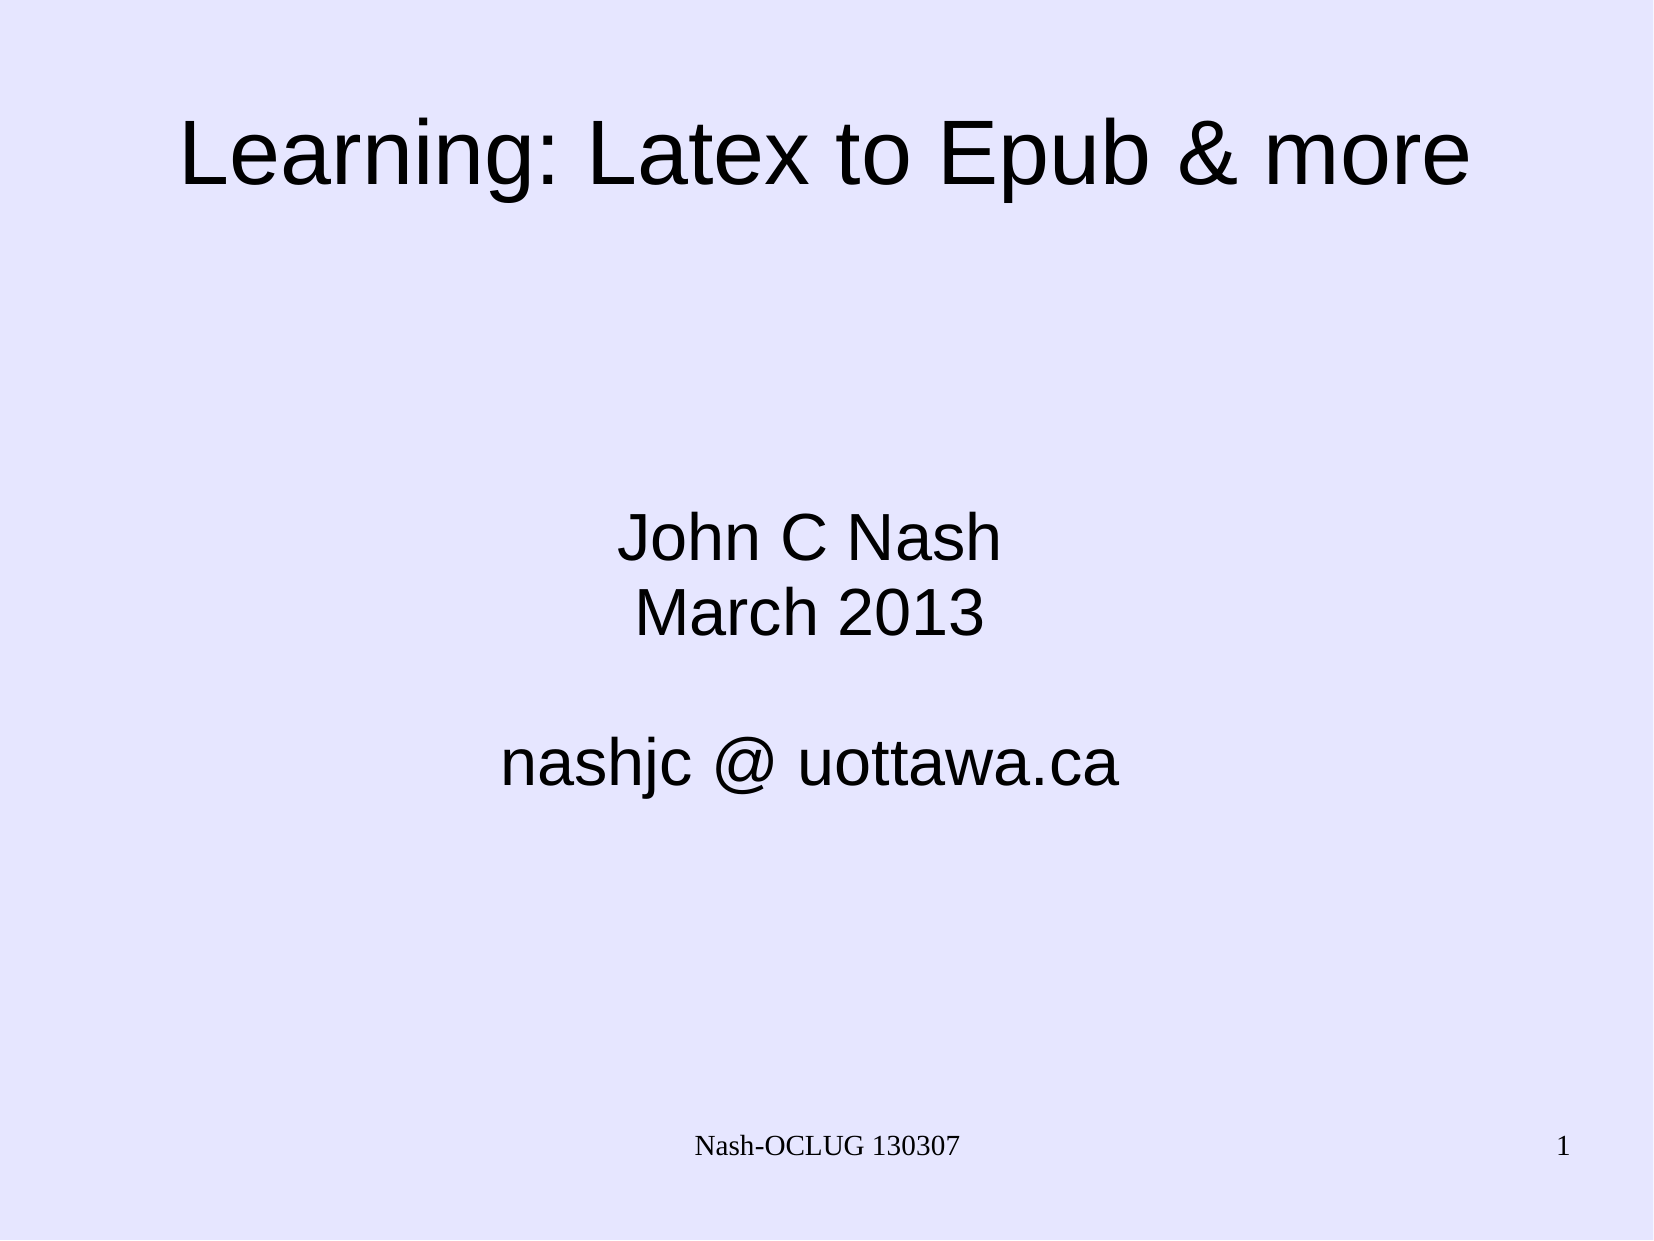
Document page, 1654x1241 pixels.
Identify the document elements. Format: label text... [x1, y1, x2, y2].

title Learning: Latex to Epub & more [82, 49, 1571, 257]
subtitle John C Nash March 2013 nashjc @ uottawa.ca [82, 290, 1538, 1010]
